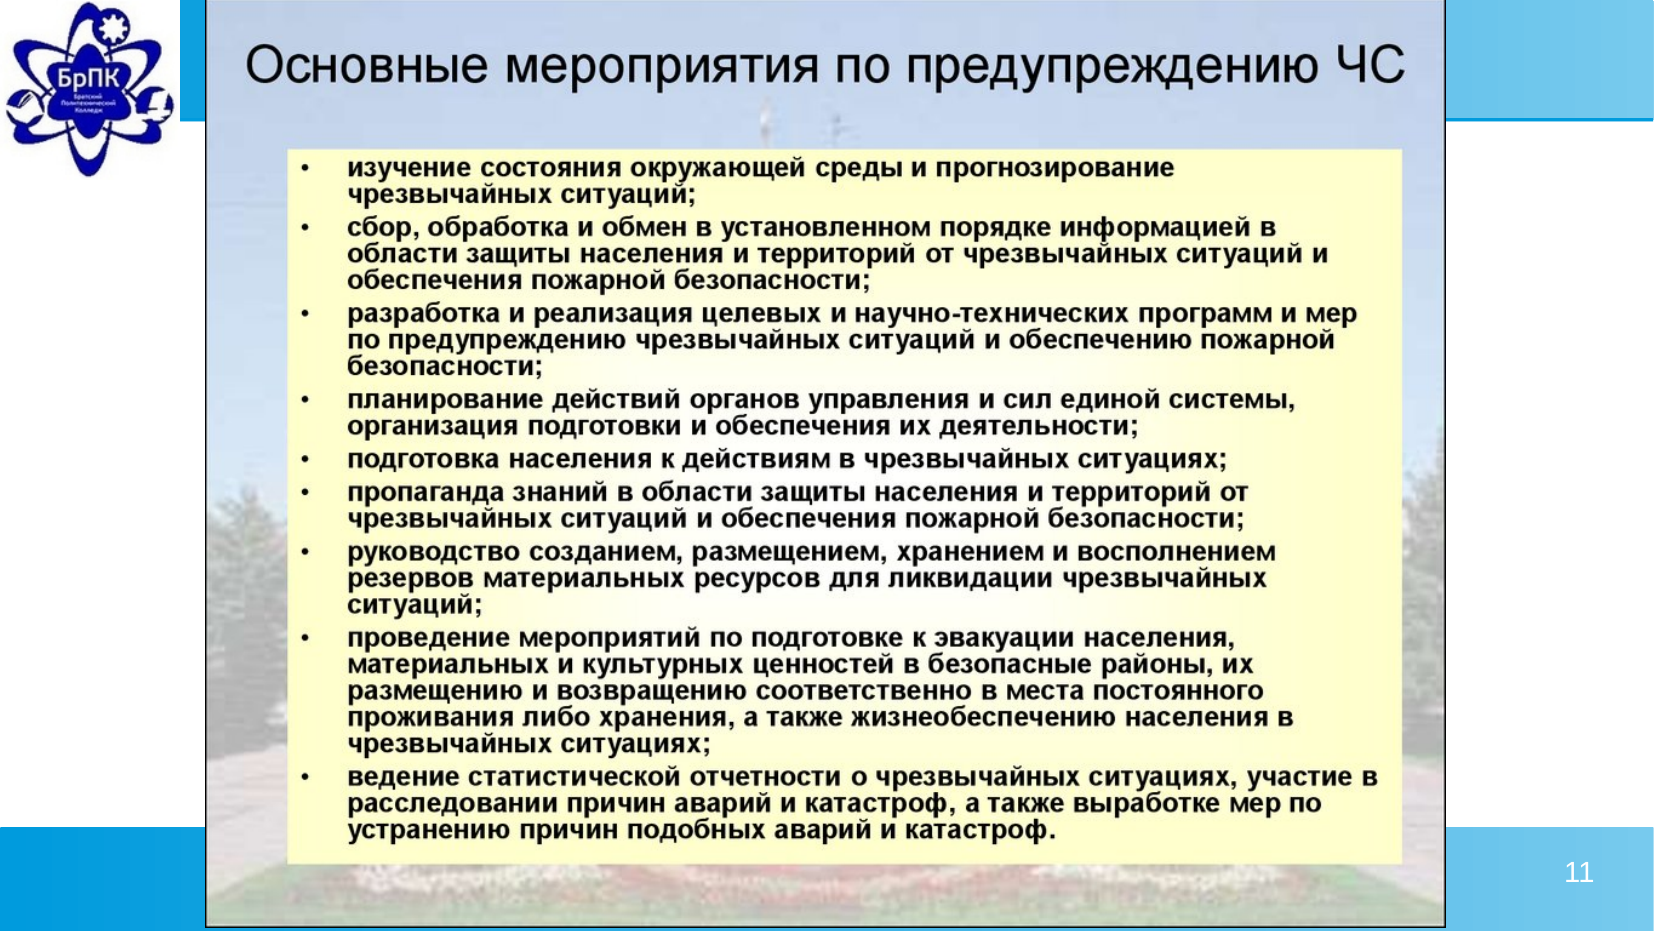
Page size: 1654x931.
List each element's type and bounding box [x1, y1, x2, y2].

picture [0, 0, 180, 180]
picture [205, 0, 1446, 928]
